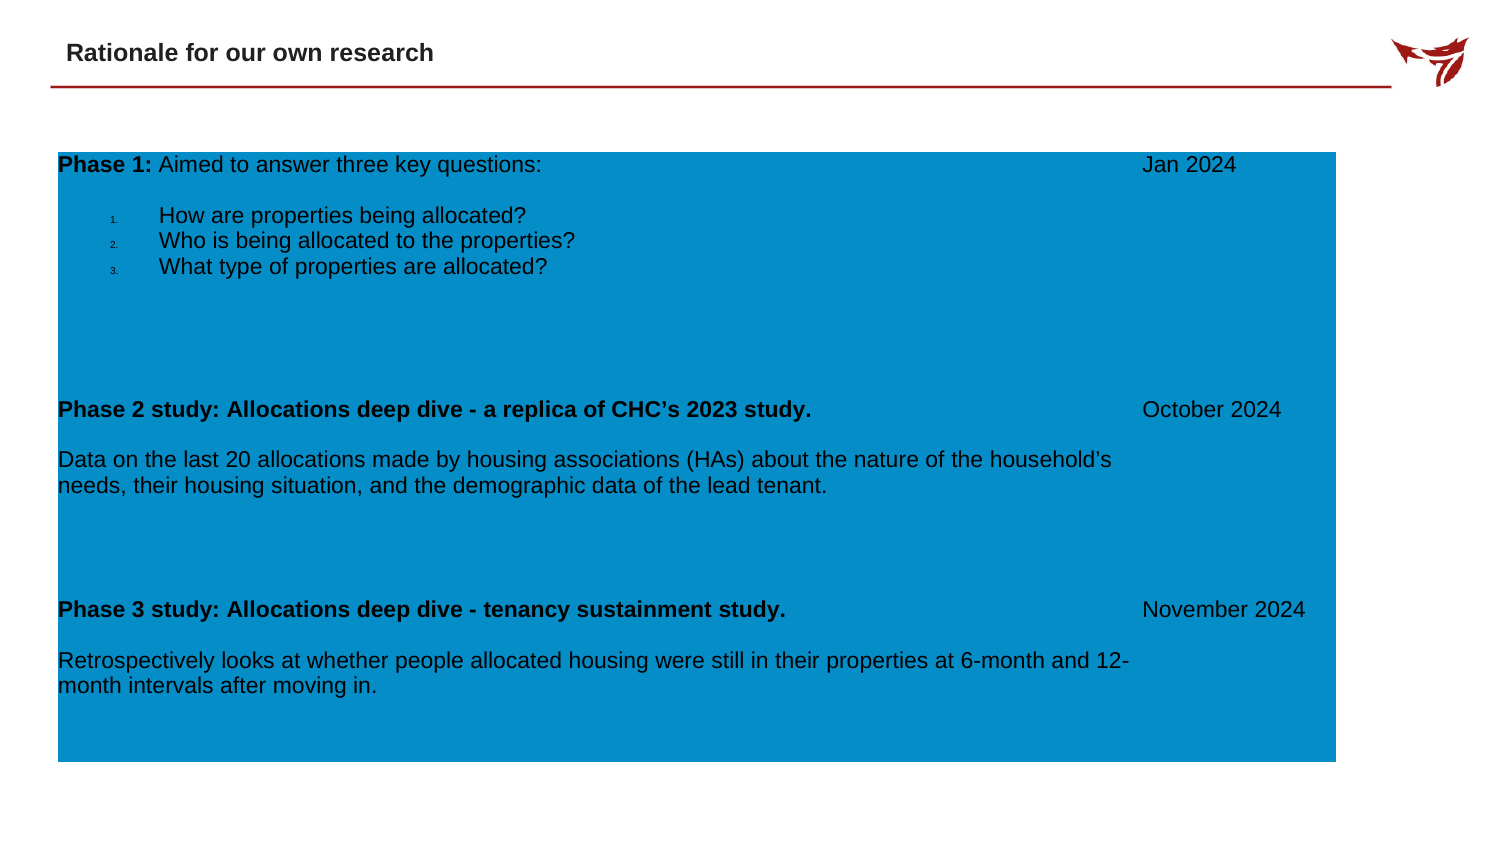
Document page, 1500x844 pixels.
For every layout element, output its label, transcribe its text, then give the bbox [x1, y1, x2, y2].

table_cell Phase 3 study: Allocations deep dive - tenancy sustainment study. Retrospectively looks at whether people allocated housing were still in their properties at 6-month and 12-month intervals after moving in. [58, 597, 1142, 762]
table_header Jan 2024 [1142, 152, 1336, 396]
table_header Phase 1: Aimed to answer three key questions: How are properties being allocated? Who is being allocated to the properties? What type of properties are allocated? [58, 152, 1142, 396]
table_cell November 2024 [1142, 597, 1336, 762]
title Rationale for our own research [51, 23, 1380, 89]
table_cell October 2024 [1142, 396, 1336, 597]
table_cell Phase 2 study: Allocations deep dive - a replica of CHC’s 2023 study. Data on the last 20 allocations made by housing associations (HAs) about the nature of the household’s needs, their housing situation, and the demographic data of the lead tenant. [58, 396, 1142, 597]
